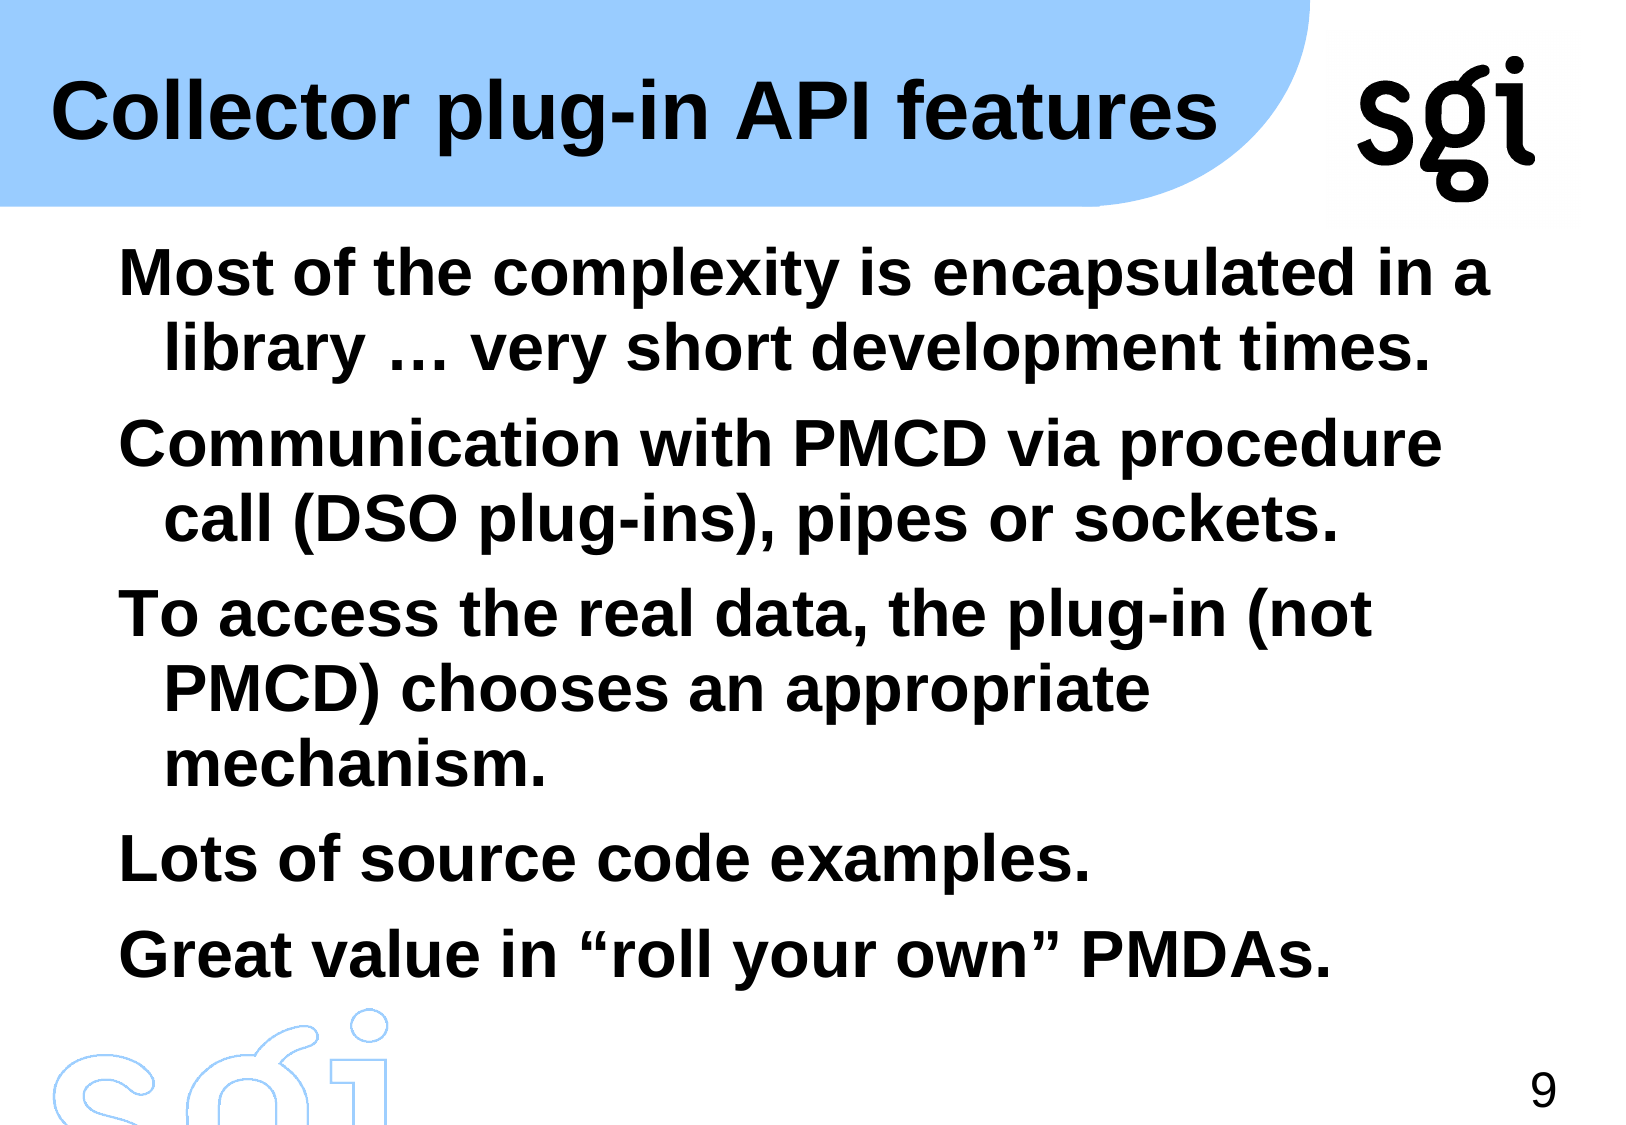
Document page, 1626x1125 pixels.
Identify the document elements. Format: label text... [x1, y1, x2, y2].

list Most of the complexity is encapsulated in a library … very short development times. Communication with PMCD via procedure call (DSO plug-ins), pipes or sockets. To access the real data, the plug-in (not PMCD) chooses an appropriate mechanism. Lots of source code examples. Great value in “roll your own” PMDAs. [87, 228, 1538, 1046]
title Collector plug-in API features [36, 33, 1318, 199]
